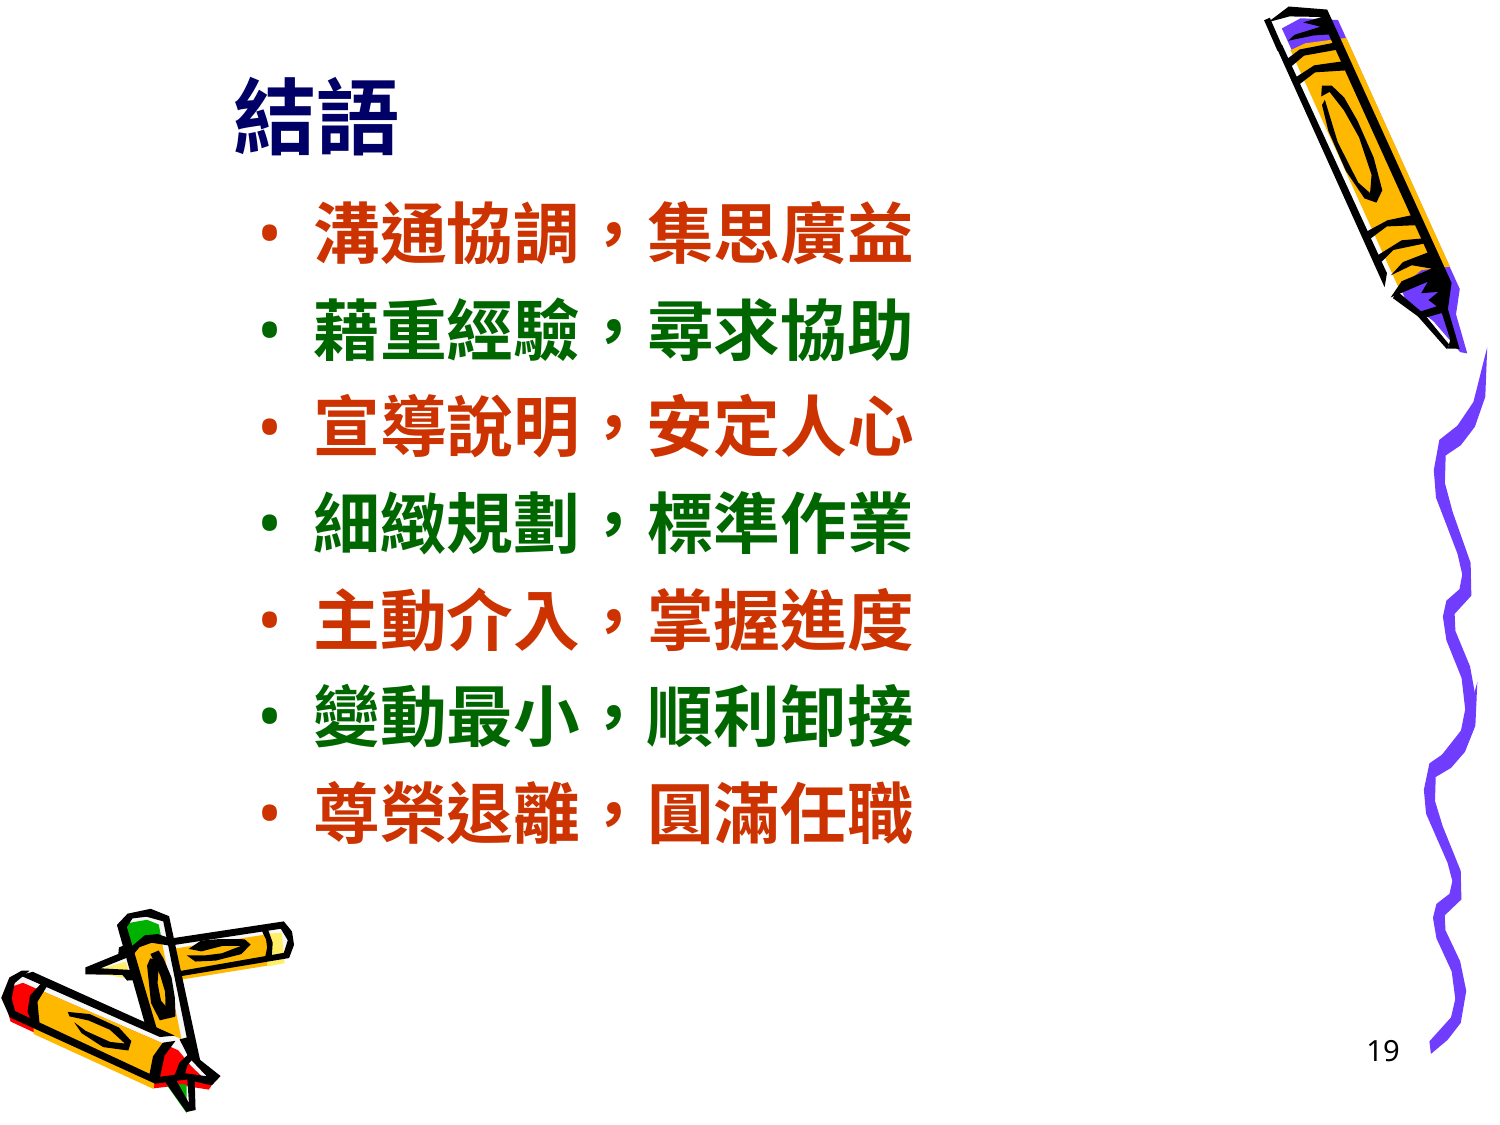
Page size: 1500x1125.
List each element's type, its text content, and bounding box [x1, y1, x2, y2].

title 結語 [218, 0, 1473, 173]
list 溝通協調，集思廣益 藉重經驗，尋求協助 宣導說明，安定人心 細緻規劃，標準作業 主動介入，掌握進度 變動最小，順利卸接 尊榮退離，圓滿任職 [242, 184, 1282, 969]
text_box <編號> [1102, 1025, 1415, 1101]
